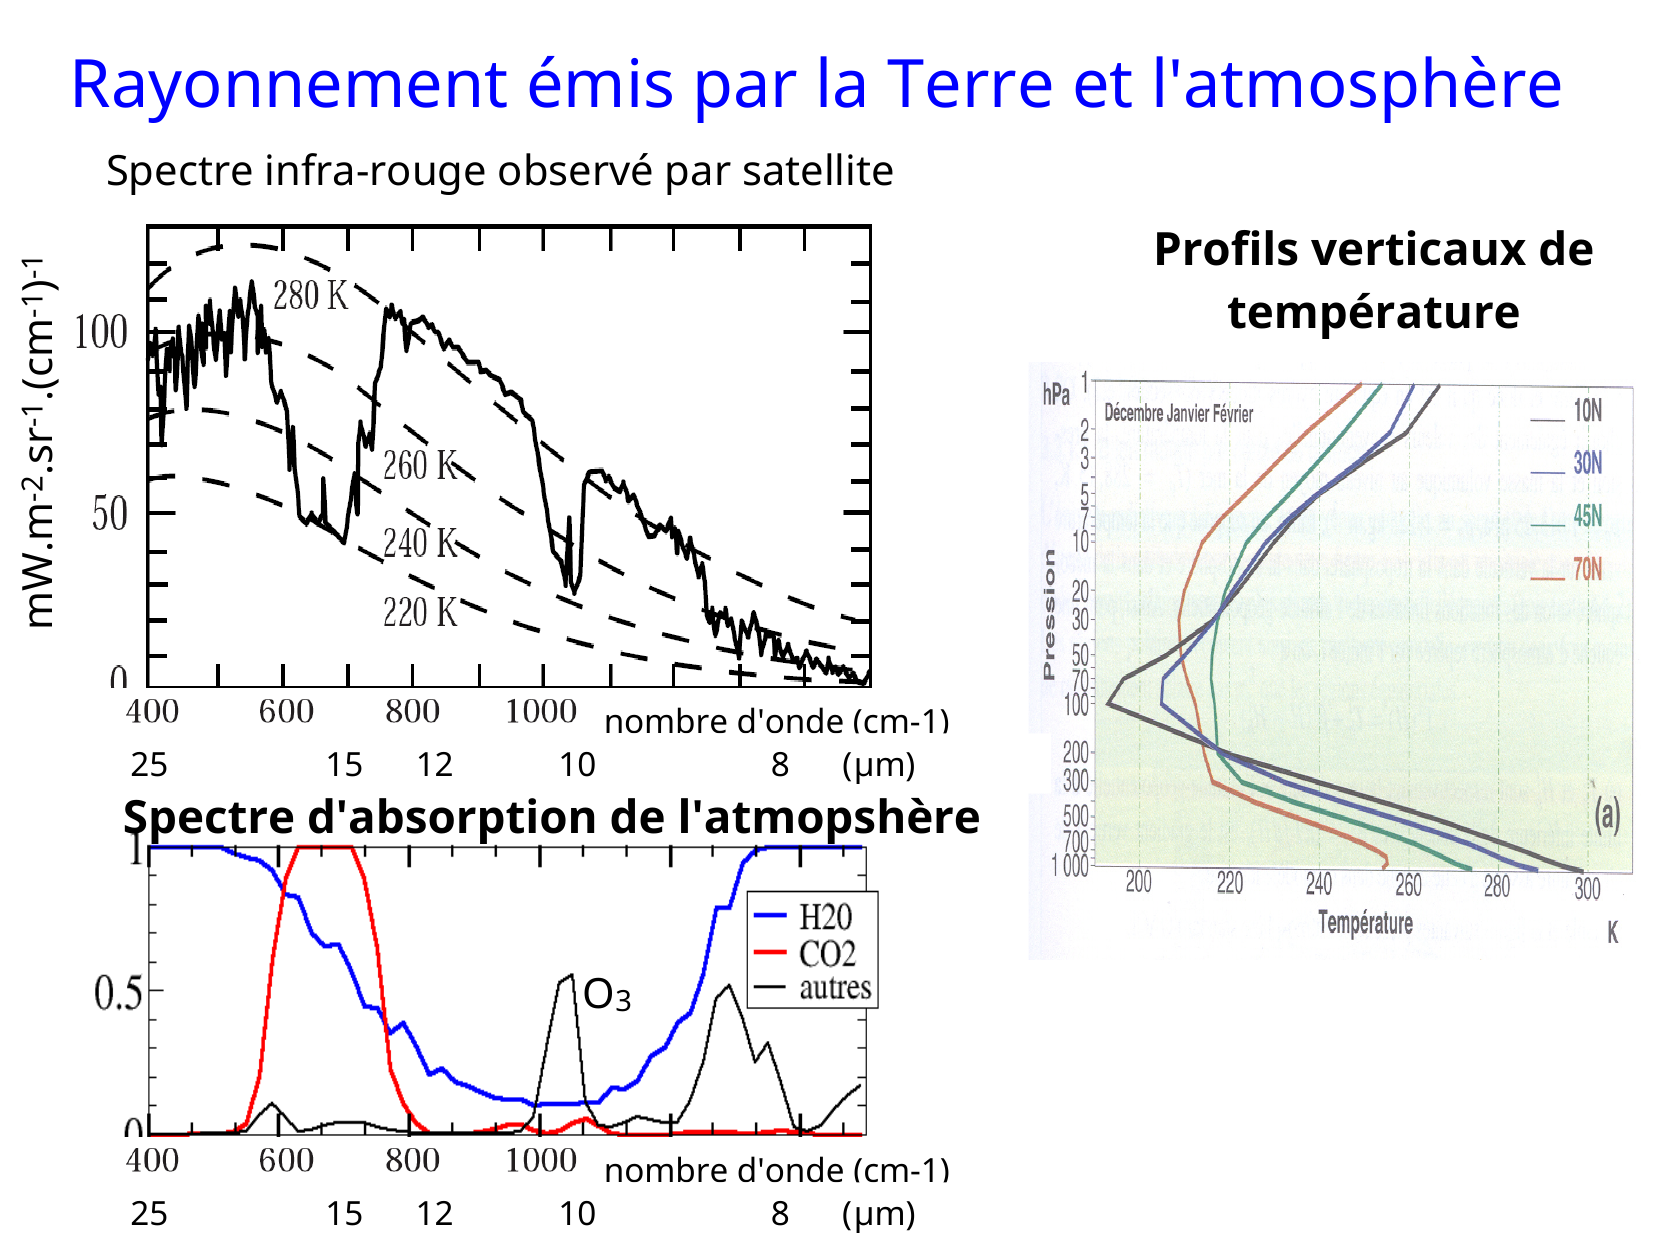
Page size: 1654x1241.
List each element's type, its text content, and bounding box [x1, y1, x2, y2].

text_box Rayonnement émis par la Terre et l'atmosphère [0, 3, 1654, 160]
text_box 25 15 12 10 8 (µm) [115, 1182, 1052, 1236]
text_box mW.m-2.sr-1.(cm-1)-1 [0, 173, 65, 711]
text_box Spectre d'absorption de l'atmopshère [104, 776, 1001, 845]
text_box 25 15 12 10 8 (µm) [115, 733, 1051, 787]
text_box Profils verticaux de température [1052, 209, 1654, 331]
text_box nombre d'onde (cm-1) [577, 1139, 977, 1182]
text_box Spectre infra-rouge observé par satellite [31, 132, 971, 197]
picture [69, 218, 916, 747]
text_box O3 [568, 956, 663, 1030]
text_box nombre d'onde (cm-1) [577, 691, 977, 733]
picture [1028, 362, 1654, 960]
picture [86, 801, 916, 1208]
